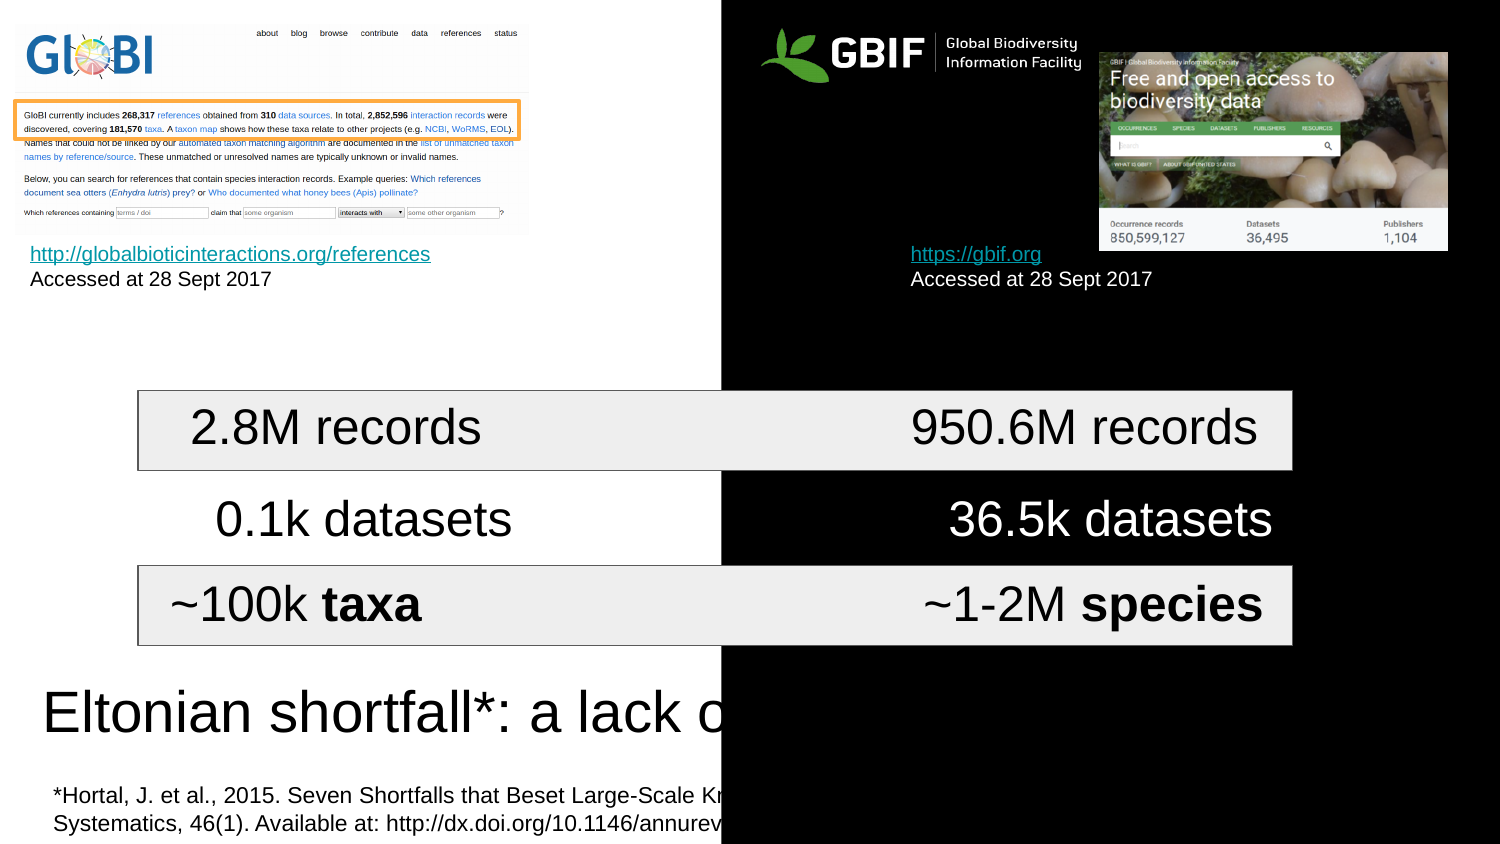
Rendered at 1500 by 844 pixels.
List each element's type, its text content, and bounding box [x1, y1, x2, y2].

text_box 2.8M records [175, 379, 554, 515]
picture [17, 103, 517, 137]
picture [1099, 52, 1448, 251]
text_box ~1-2M species [908, 556, 1308, 658]
text_box 0.1k datasets [200, 471, 557, 607]
text_box 950.6M records [895, 379, 1317, 515]
text_box [138, 565, 155, 646]
text_box 36.5k datasets [933, 471, 1354, 559]
text_box http://globalbioticinteractions.org/references Accessed at 28 Sept 2017 [14, 225, 519, 312]
picture [15, 24, 529, 235]
text_box *Hortal, J. et al., 2015. Seven Shortfalls that Beset Large-Scale Knowledge of Biodiversity. Annual Review of Ecology, Evolution, and Systematics, 46(1). Available at: http://dx.doi.org/10.1146/annurev-ecolsys-112414-054400. [38, 766, 1500, 844]
text_box ~100k taxa [155, 556, 524, 658]
text_box [138, 390, 175, 471]
text_box Eltonian shortfall*: a lack of species-interaction records [0, 658, 1500, 768]
picture [761, 28, 1081, 83]
text_box [524, 0, 1500, 658]
text_box https://gbif.org Accessed at 28 Sept 2017 [895, 225, 1400, 312]
